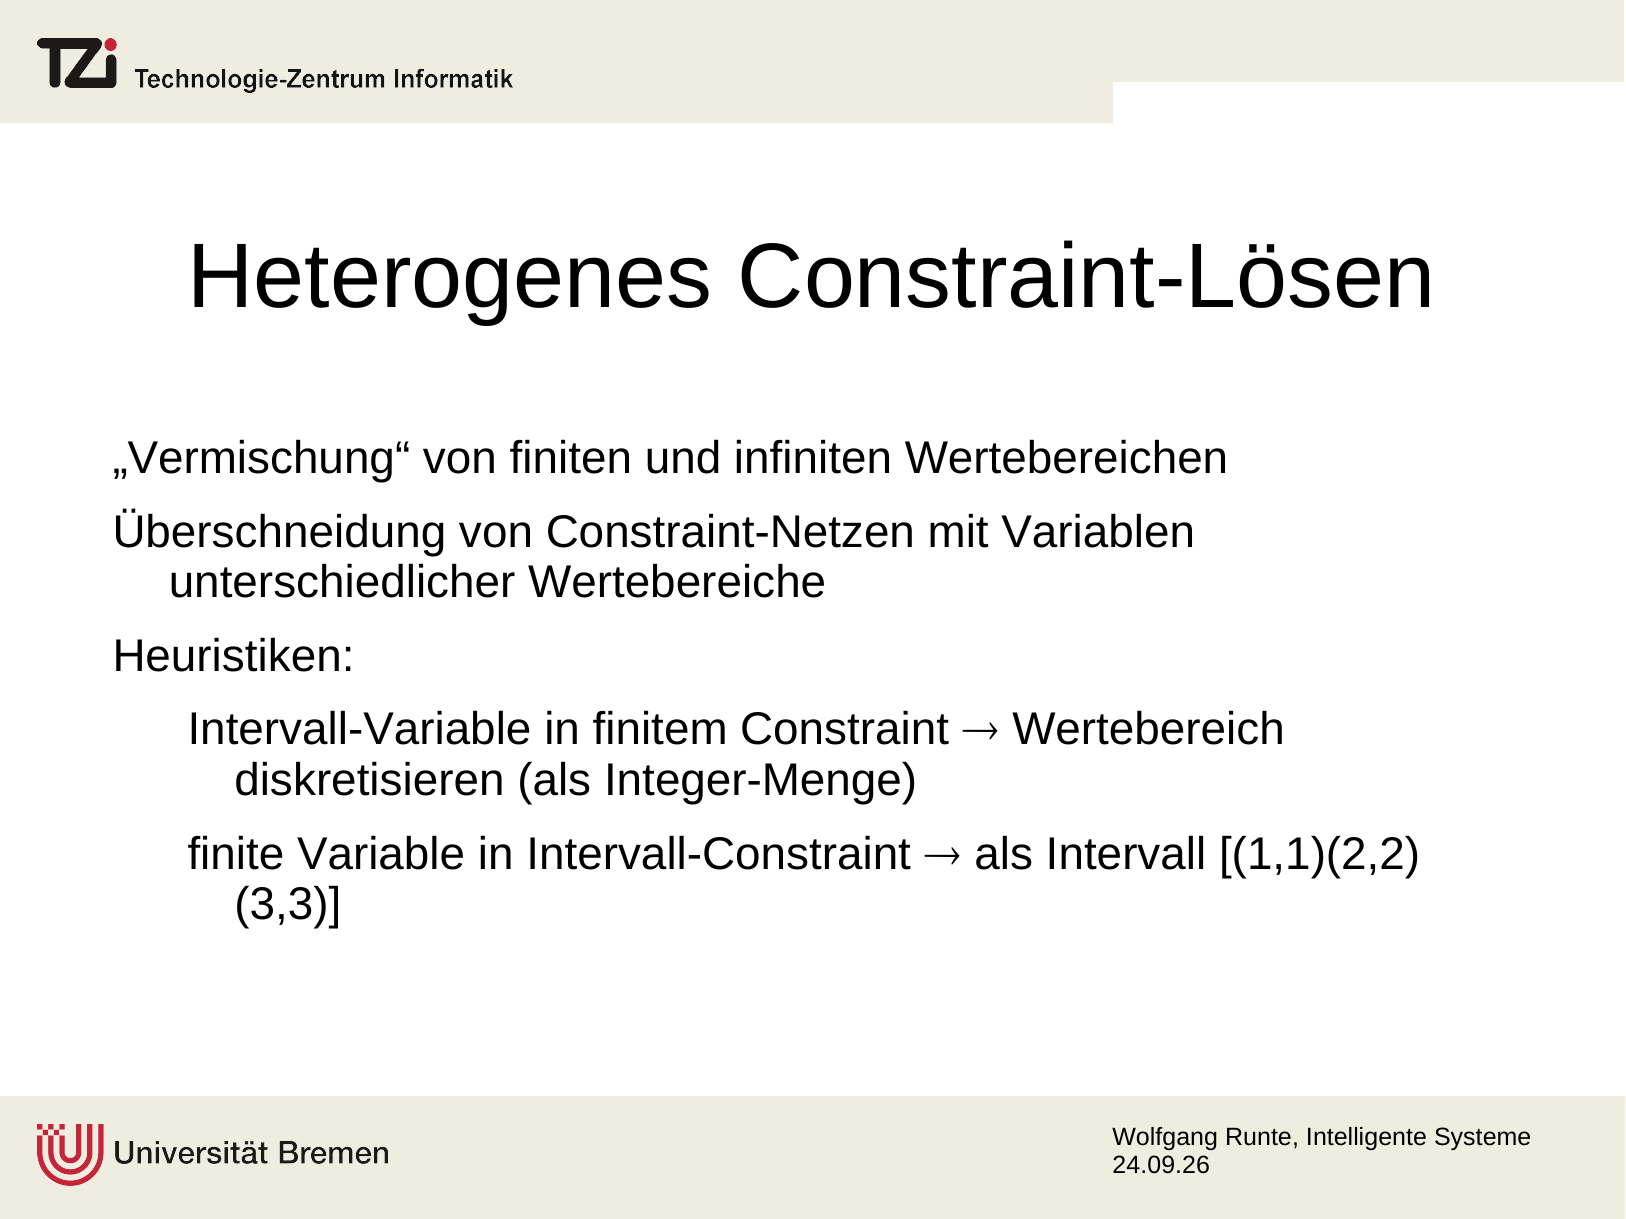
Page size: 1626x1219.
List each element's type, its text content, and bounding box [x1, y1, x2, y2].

picture [37, 1124, 388, 1186]
list „Vermischung“ von finiten und infiniten Wertebereichen Überschneidung von Constraint-Netzen mit Variablen unterschiedlicher Wertebereiche Heuristiken: Intervall-Variable in finitem Constraint  Wertebereich diskretisieren (als Integer-Menge) finite Variable in Intervall-Constraint  als Intervall [(1,1)(2,2)(3,3)] [112, 433, 1513, 1070]
title Heterogenes Constraint-Lösen [112, 162, 1513, 393]
picture [37, 38, 513, 93]
